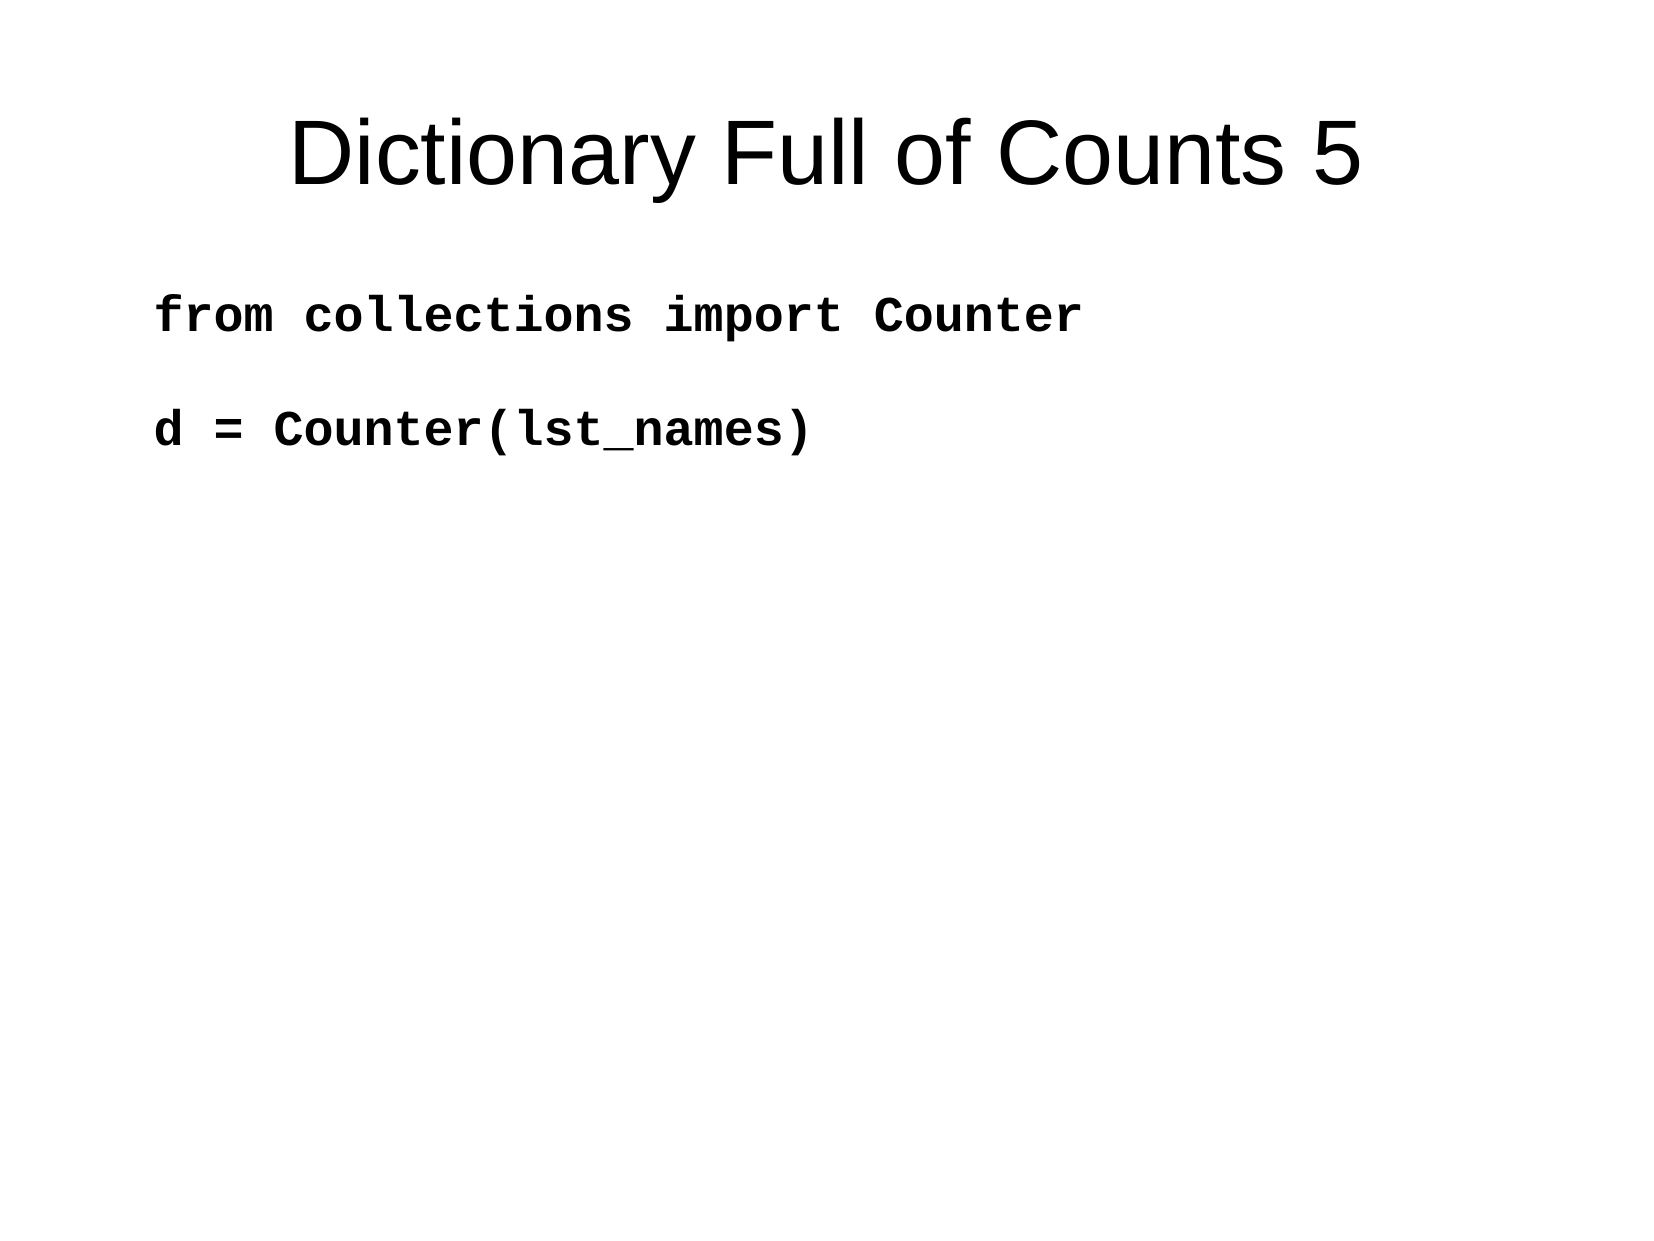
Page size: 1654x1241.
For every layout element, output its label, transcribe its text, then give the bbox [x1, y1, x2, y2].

title Dictionary Full of Counts 5 [82, 49, 1571, 257]
list from collections import Counter d = Counter(lst_names) [82, 290, 1571, 1010]
